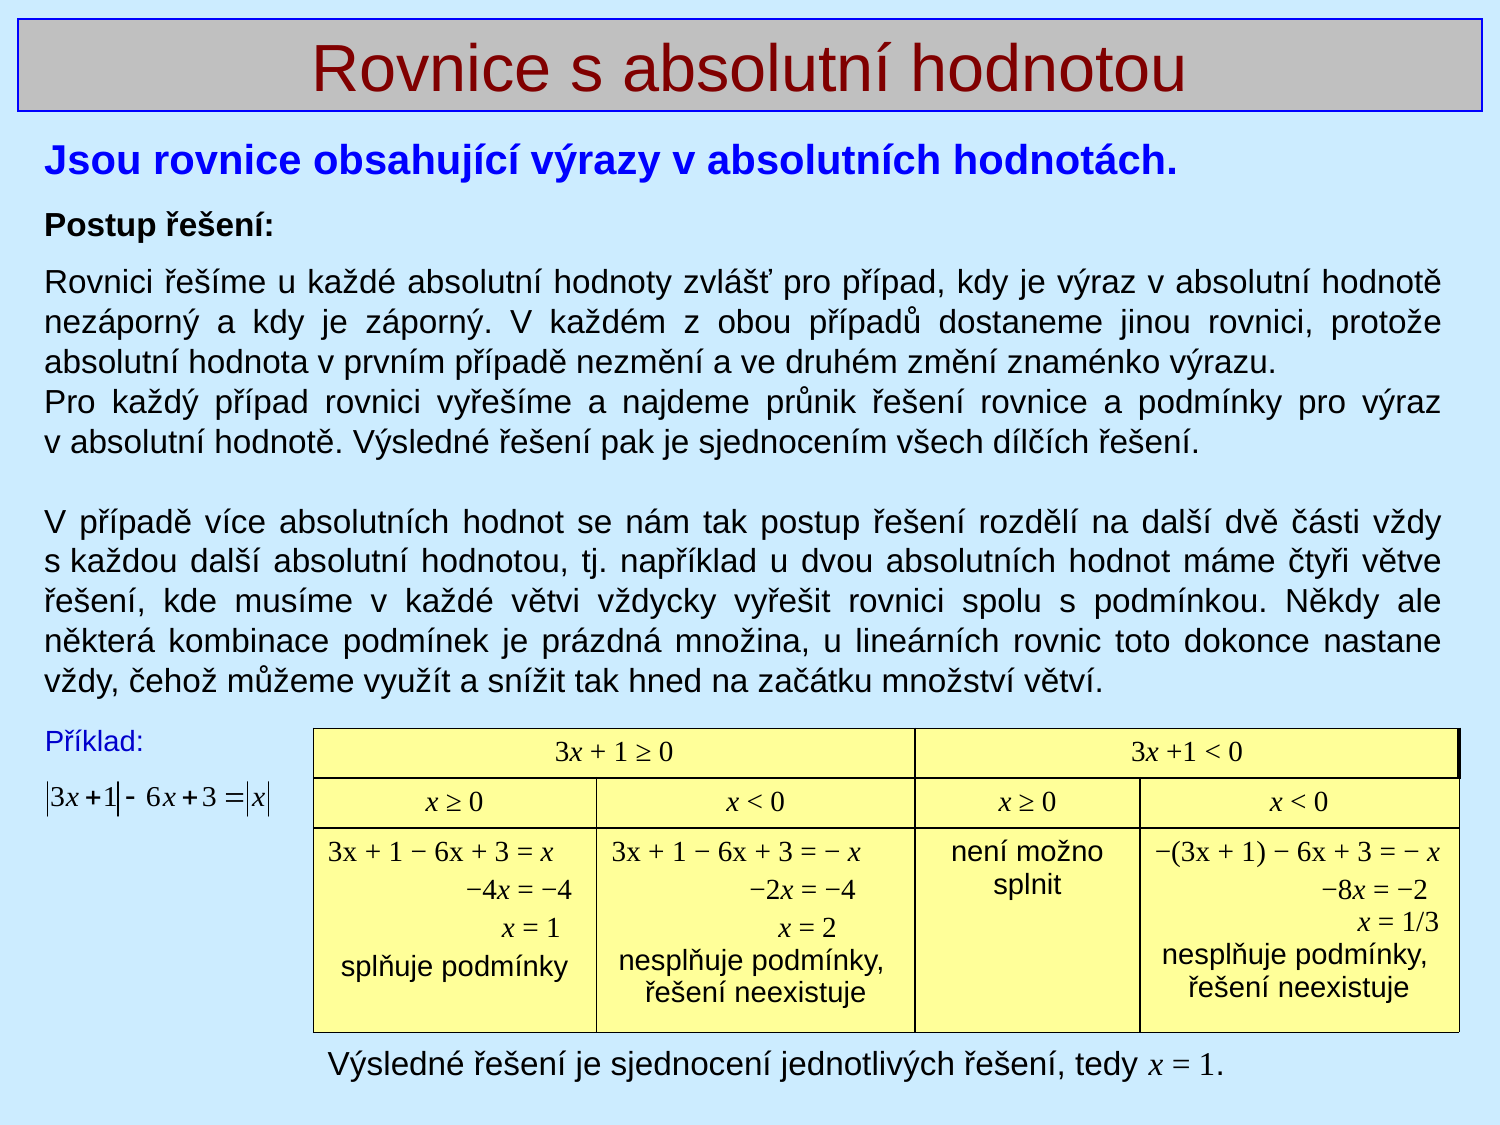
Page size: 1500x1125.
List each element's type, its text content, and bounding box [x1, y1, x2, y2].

table_header 3x + 1 ≥ 0 [314, 729, 914, 777]
text_box Výsledné řešení je sjednocení jednotlivých řešení, tedy x = 1. [312, 1035, 1459, 1090]
text_box Jsou rovnice obsahující výrazy v absolutních hodnotách. Postup řešení: Rovnici řešíme u každé absolutní hodnoty zvlášť pro případ, kdy je výraz v absolutní hodnotě nezáporný a kdy je záporný. V každém z obou případů dostaneme jinou rovnici, protože absolutní hodnota v prvním případě nezmění a ve druhém změní znaménko výrazu. Pro každý případ rovnici vyřešíme a najdeme průnik řešení rovnice a podmínky pro výraz v absolutní hodnotě. Výsledné řešení pak je sjednocením všech dílčích řešení. V případě více absolutních hodnot se nám tak postup řešení rozdělí na další dvě části vždy s každou další absolutní hodnotou, tj. například u dvou absolutních hodnot máme čtyři větve řešení, kde musíme v každé větvi vždycky vyřešit rovnici spolu s podmínkou. Někdy ale některá kombinace podmínek je prázdná množina, u lineárních rovnic toto dokonce nastane vždy, čehož můžeme využít a snížit tak hned na začátku množství větví. [29, 125, 1459, 707]
table_cell 3x + 1 − 6x + 3 = x −4x = −4 x = 1 splňuje podmínky [314, 829, 596, 1032]
title Rovnice s absolutní hodnotou [17, 19, 1483, 112]
picture [41, 774, 276, 823]
table_cell x ≥ 0 [916, 779, 1139, 827]
table_cell −(3x + 1) − 6x + 3 = − x −8x = −2 x = 1/3 nesplňuje podmínky, řešení neexistuje [1141, 829, 1459, 1032]
table_cell x < 0 [597, 779, 914, 827]
table_header 3x +1 < 0 [916, 729, 1457, 777]
table_cell x ≥ 0 [314, 779, 596, 827]
table_cell x < 0 [1141, 779, 1459, 827]
text_box Příklad: [29, 715, 272, 765]
table_cell není možno splnit [916, 829, 1139, 1032]
table_cell 3x + 1 − 6x + 3 = − x −2x = −4 x = 2 nesplňuje podmínky, řešení neexistuje [597, 829, 914, 1032]
